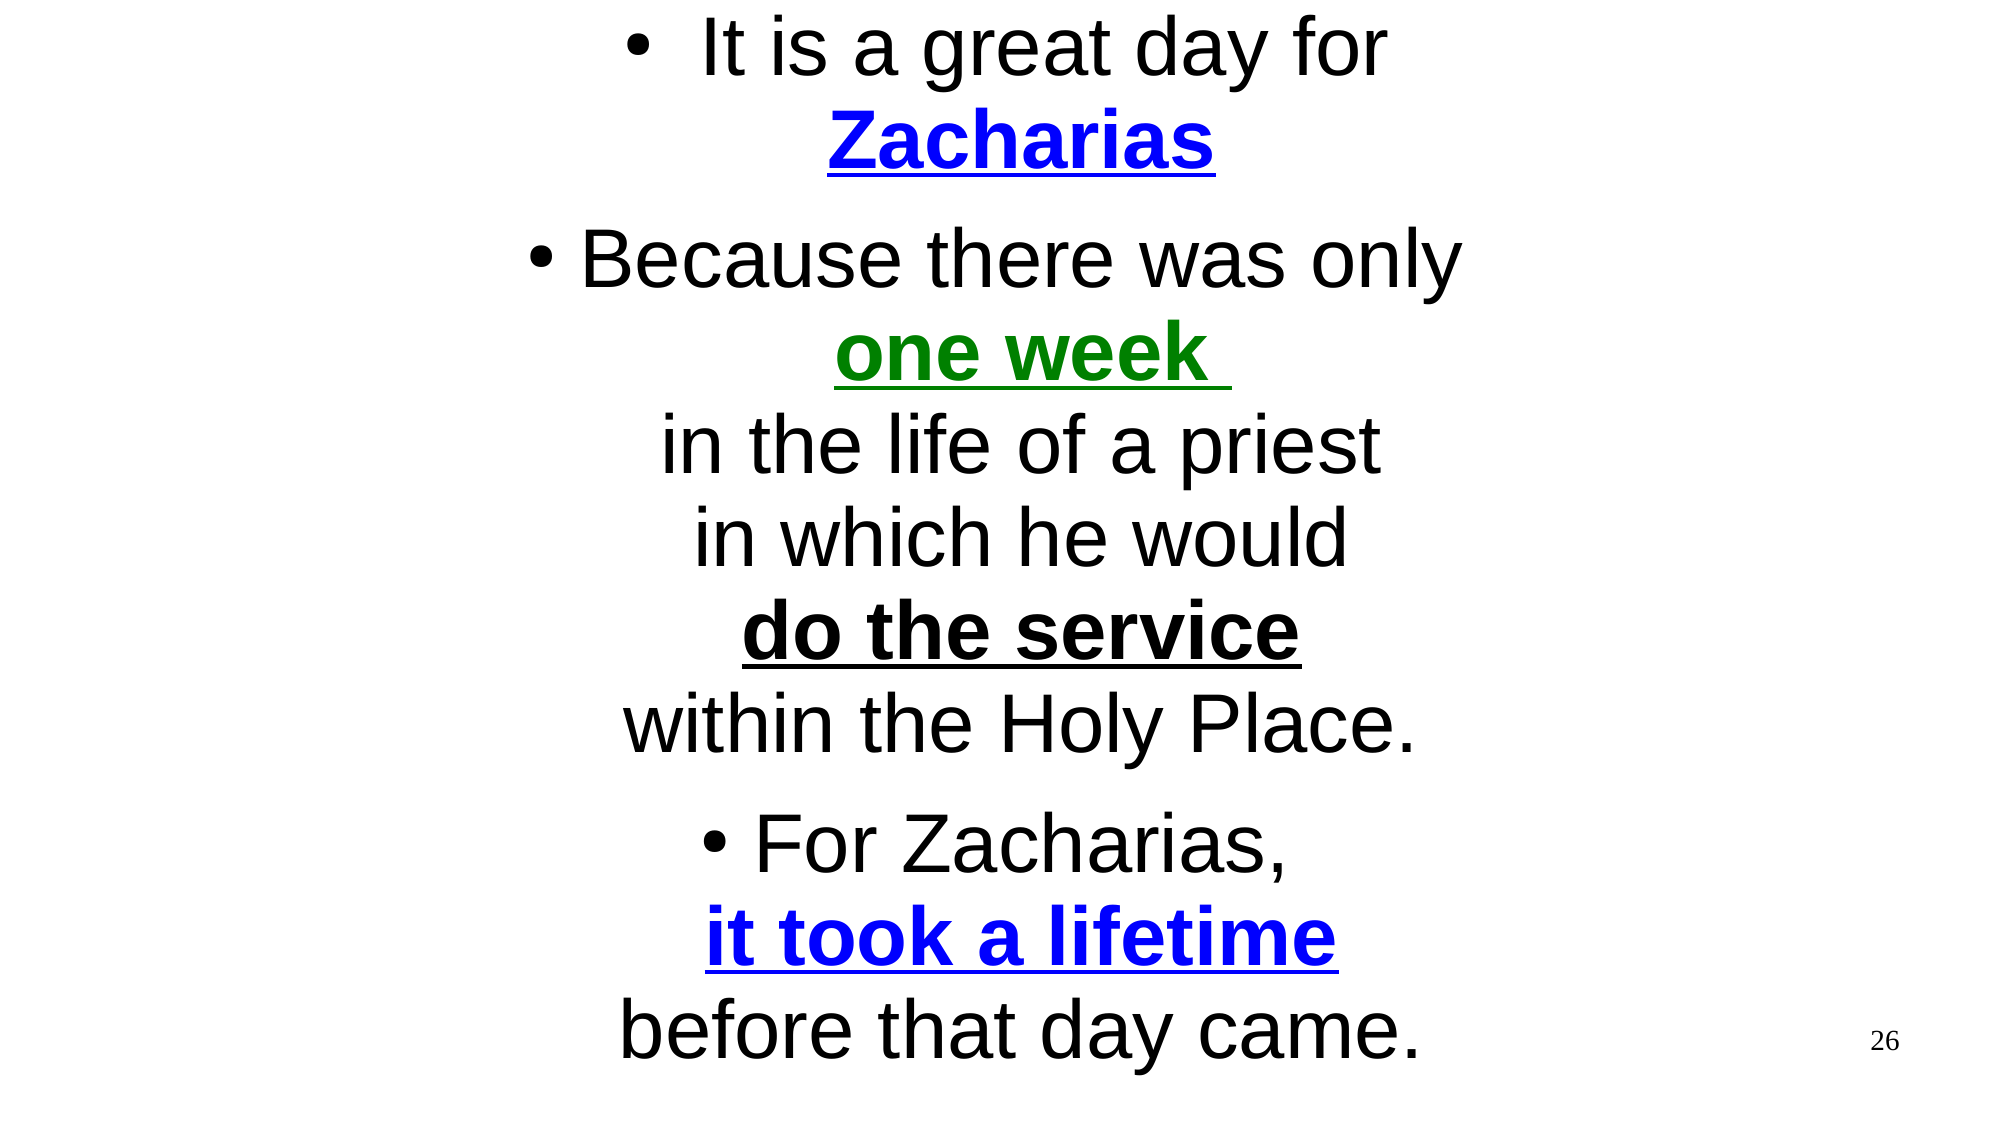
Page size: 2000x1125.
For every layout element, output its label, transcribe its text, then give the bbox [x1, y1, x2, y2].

list It is a great day for Zacharias Because there was only one week in the life of a priest in which he would do the service within the Holy Place. For Zacharias, it took a lifetime before that day came. [0, 0, 1996, 1123]
